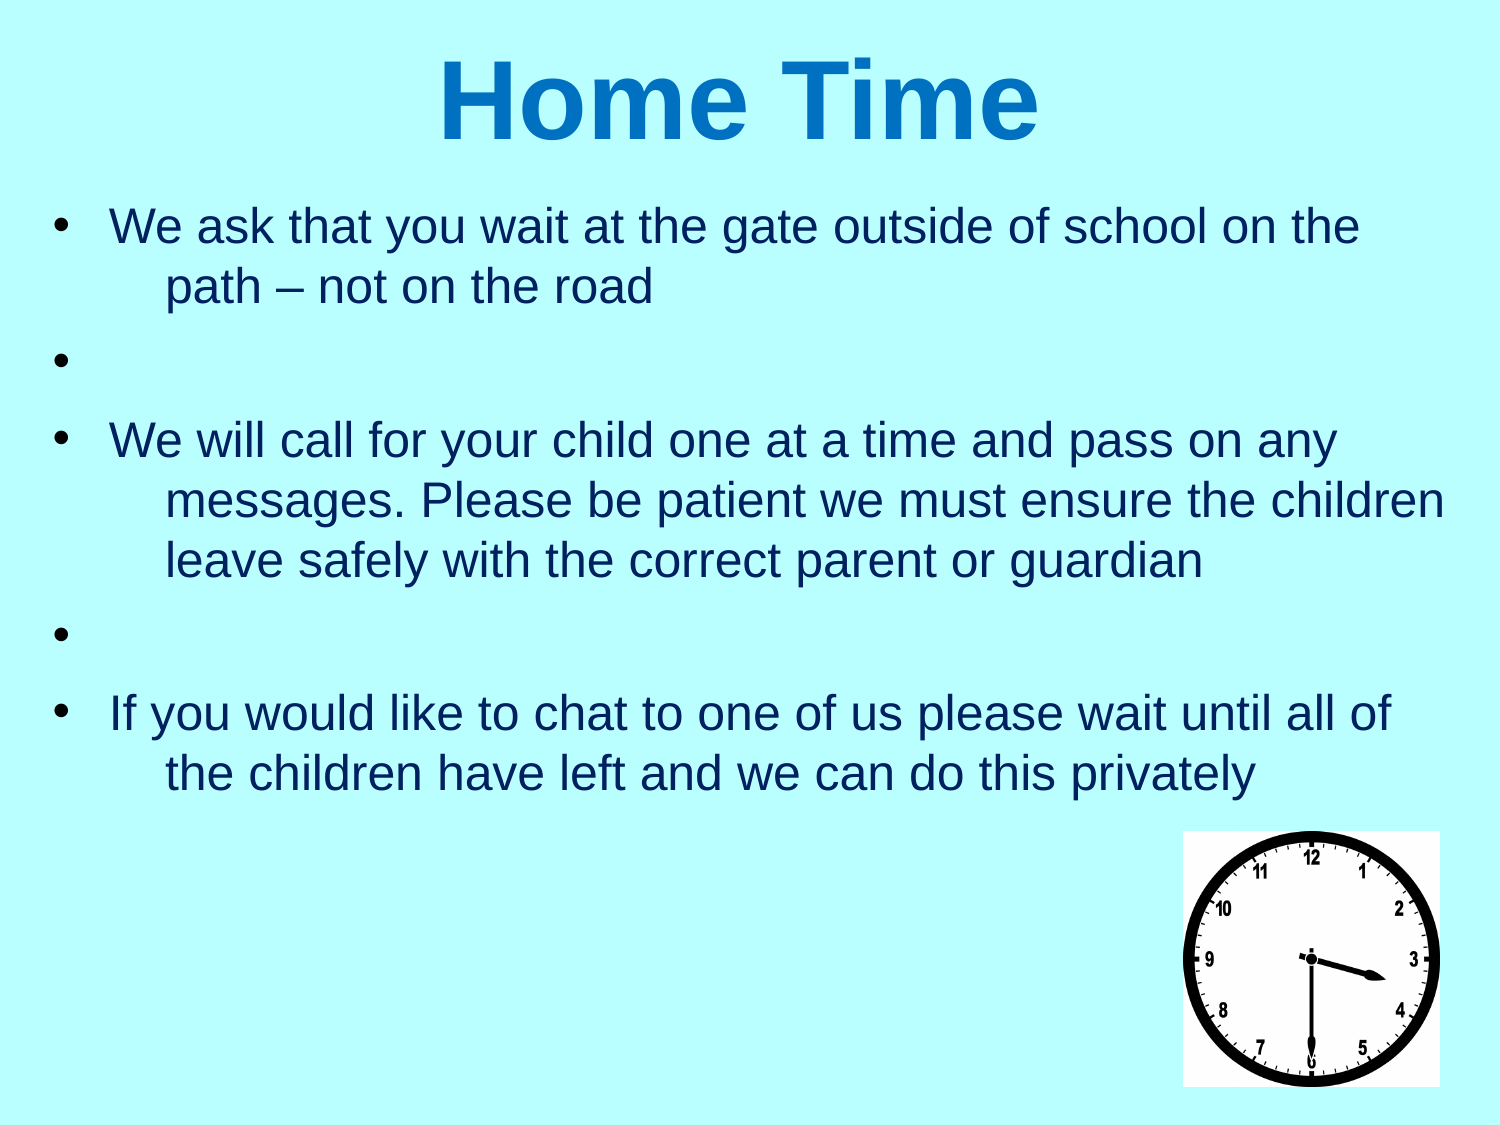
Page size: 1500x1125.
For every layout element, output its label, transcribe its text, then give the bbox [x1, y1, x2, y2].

list We ask that you wait at the gate outside of school on the path – not on the road We will call for your child one at a time and pass on any messages. Please be patient we must ensure the children leave safely with the correct parent or guardian If you would like to chat to one of us please wait until all of the children have left and we can do this privately [37, 186, 1463, 902]
picture [1183, 831, 1440, 1087]
title Home Time [64, 19, 1415, 171]
